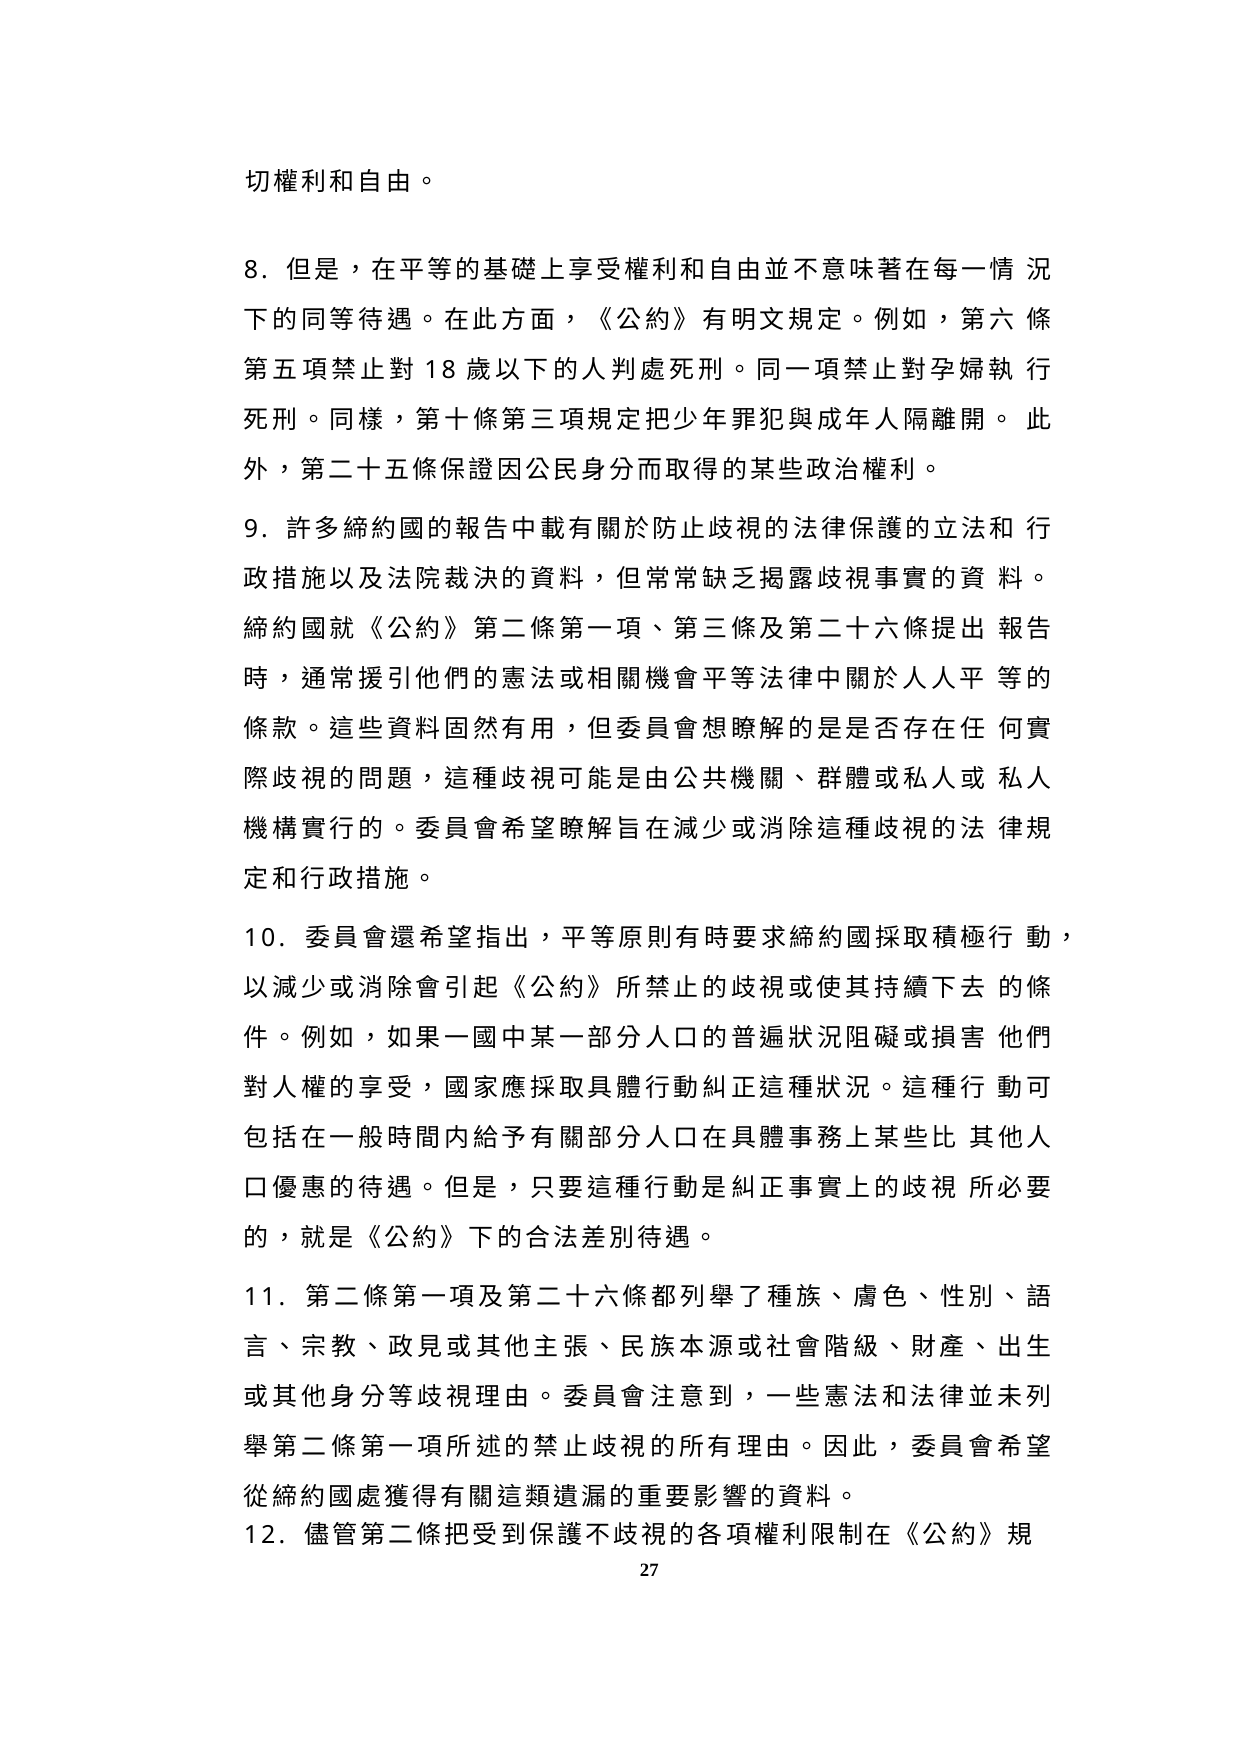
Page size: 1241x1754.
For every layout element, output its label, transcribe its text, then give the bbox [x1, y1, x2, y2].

text_box 切權利和自由。 [245, 166, 443, 197]
text_box 8. 但是，在平等的基礎上享受權利和自由並不意味著在每一情 況下的同等待遇。在此方面，《公約》有明文規定。例如，第六 條第五項禁止對18歲以下的人判處死刑。同一項禁止對孕婦執 行死刑。同樣，第十條第三項規定把少年罪犯與成年人隔離開。 此外，第二十五條保證因公民身分而取得的某些政治權利。 9. 許多締約國的報告中載有關於防止歧視的法律保護的立法和 行政措施以及法院裁決的資料，但常常缺乏揭露歧視事實的資 料。締約國就《公約》第二條第一項、第三條及第二十六條提出 報告時，通常援引他們的憲法或相關機會平等法律中關於人人平 等的條款。這些資料固然有用，但委員會想瞭解的是是否存在任 何實際歧視的問題，這種歧視可能是由公共機關、群體或私人或 私人機構實行的。委員會希望瞭解旨在減少或消除這種歧視的法 律規定和行政措施。 10. 委員會還希望指出，平等原則有時要求締約國採取積極行 動，以減少或消除會引起《公約》所禁止的歧視或使其持續下去 的條件。例如，如果一國中某一部分人口的普遍狀況阻礙或損害 他們對人權的享受，國家應採取具體行動糾正這種狀況。這種行 動可包括在一般時間内給予有關部分人口在具體事務上某些比 其他人口優惠的待遇。但是，只要這種行動是糾正事實上的歧視 所必要的，就是《公約》下的合法差別待遇。 11. 第二條第一項及第二十六條都列舉了種族、膚色、性別、語 言、宗教、政見或其他主張、民族本源或社會階級、財產、出生 或其他身分等歧視理由。委員會注意到，一些憲法和法律並未列 舉第二條第一項所述的禁止歧視的所有理由。因此，委員會希望 從締約國處獲得有關這類遺漏的重要影響的資料。 12. 儘管第二條把受到保護不歧視的各項權利限制在《公約》規 27 [244, 234, 1055, 1623]
